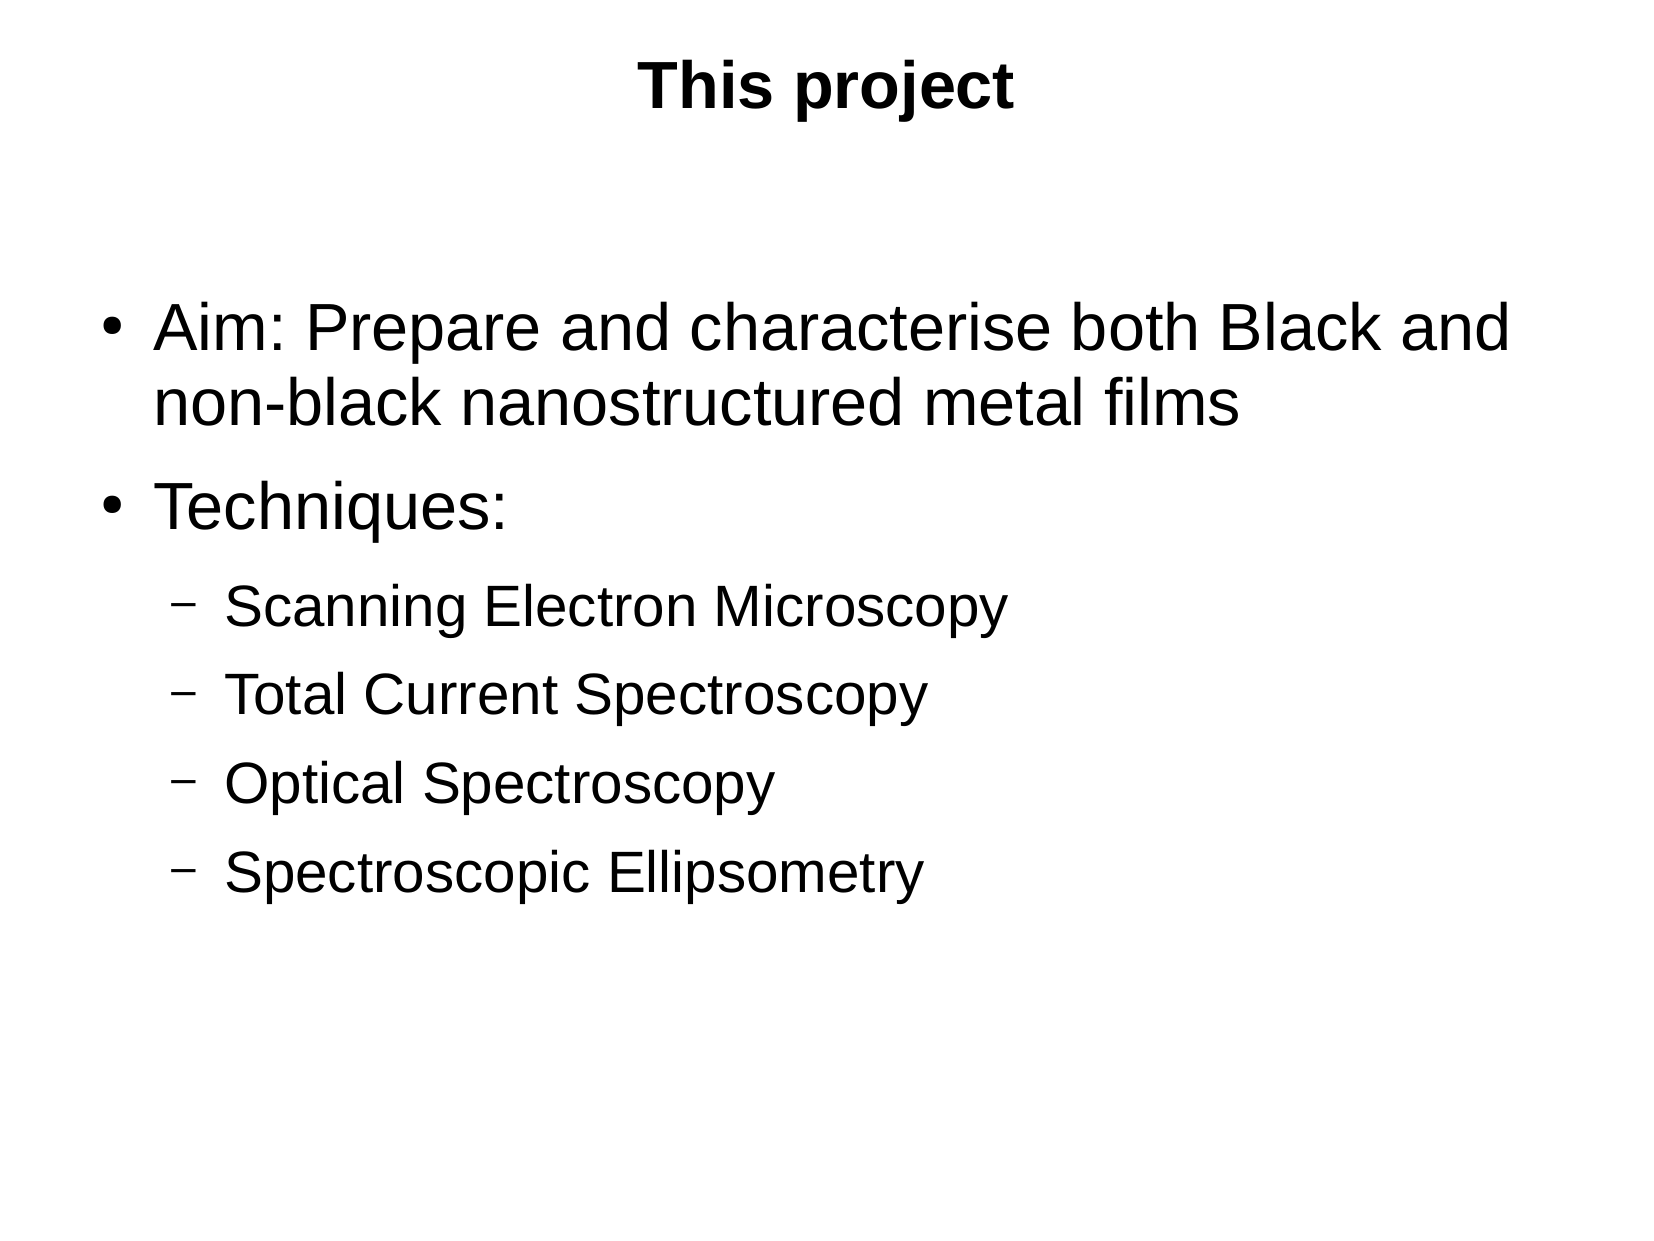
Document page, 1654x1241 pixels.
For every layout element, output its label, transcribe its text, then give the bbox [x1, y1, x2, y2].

title This project [82, 5, 1571, 166]
list Aim: Prepare and characterise both Black and non-black nanostructured metal films Techniques: Scanning Electron Microscopy Total Current Spectroscopy Optical Spectroscopy Spectroscopic Ellipsometry [82, 290, 1538, 1010]
